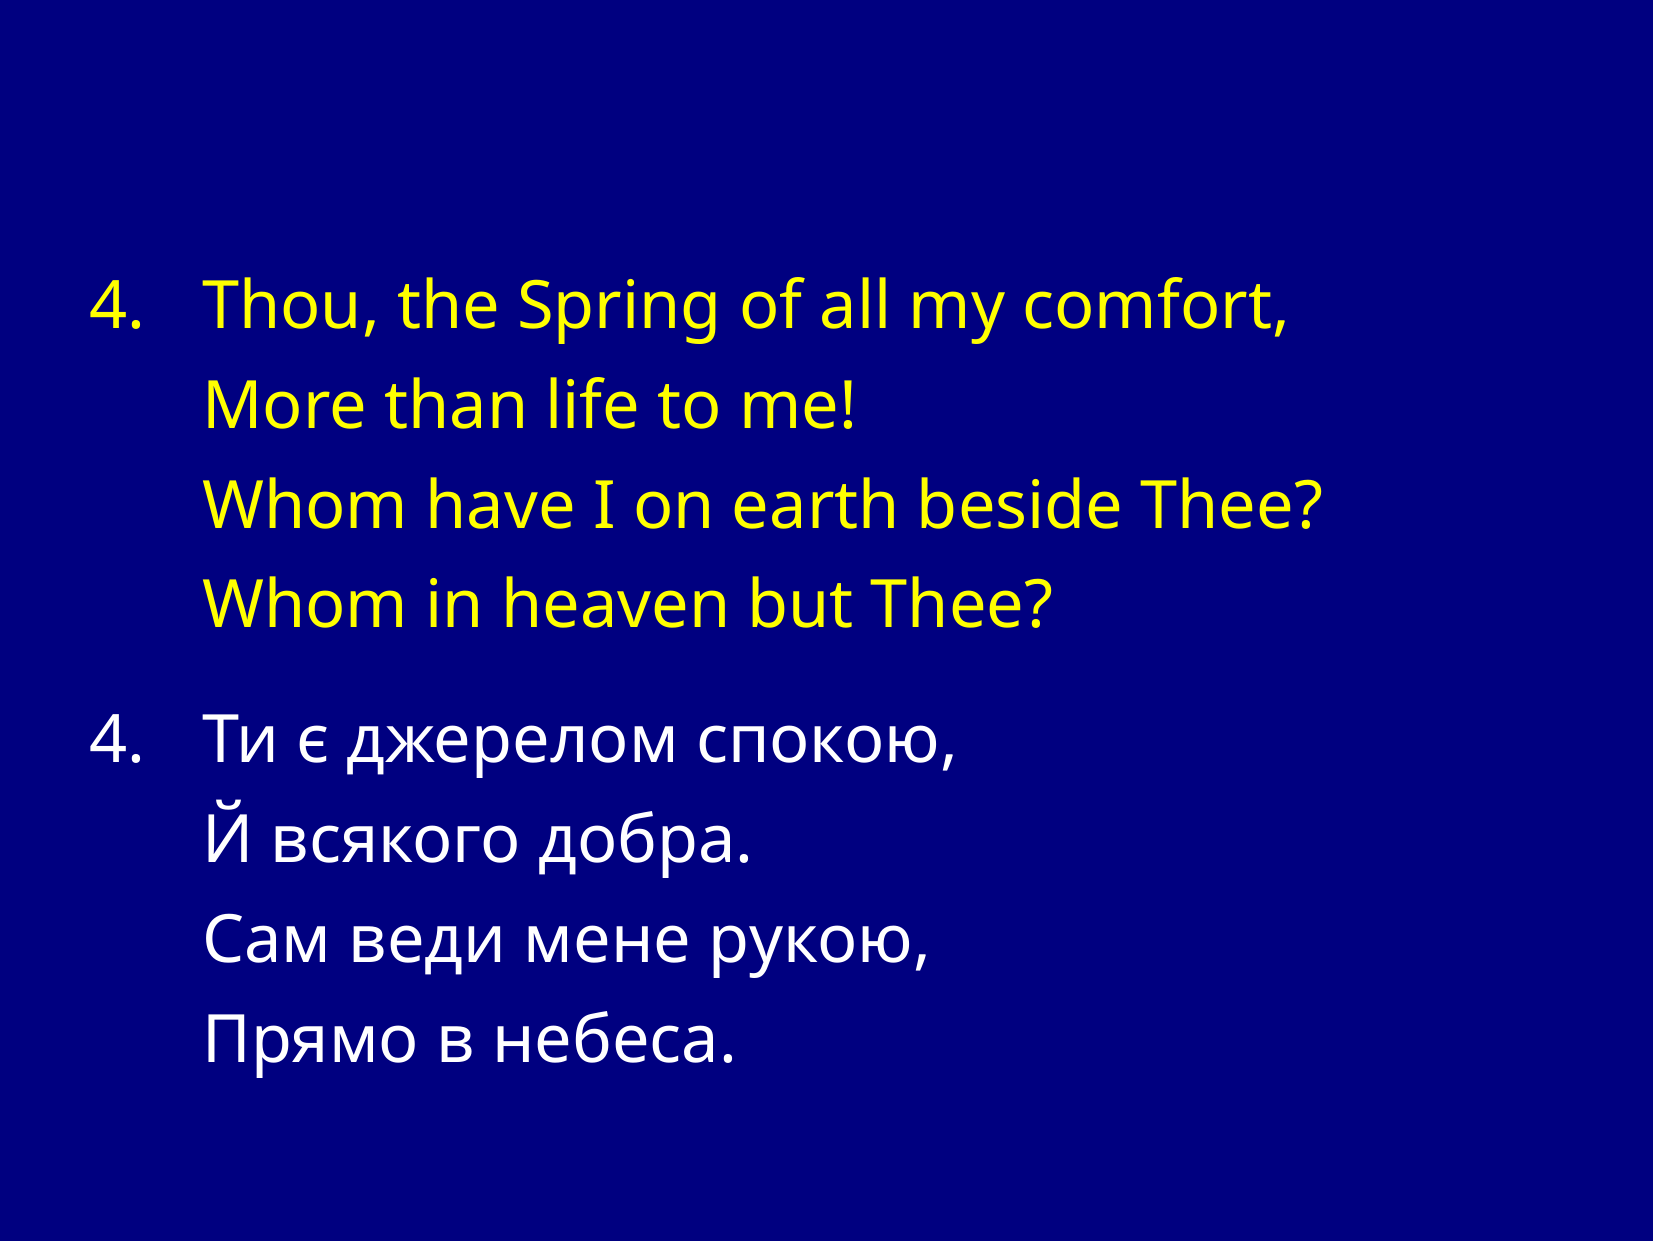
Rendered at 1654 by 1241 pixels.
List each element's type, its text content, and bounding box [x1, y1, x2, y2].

text_box 4. Thou, the Spring of all my comfort, More than life to me! Whom have I on earth beside Thee? Whom in heaven but Thee? [75, 150, 1576, 638]
text_box 4. Ти є джерелом спокою, Й всякого добра. Сам веди мене рукою, Прямо в небеса. [75, 675, 1576, 1163]
